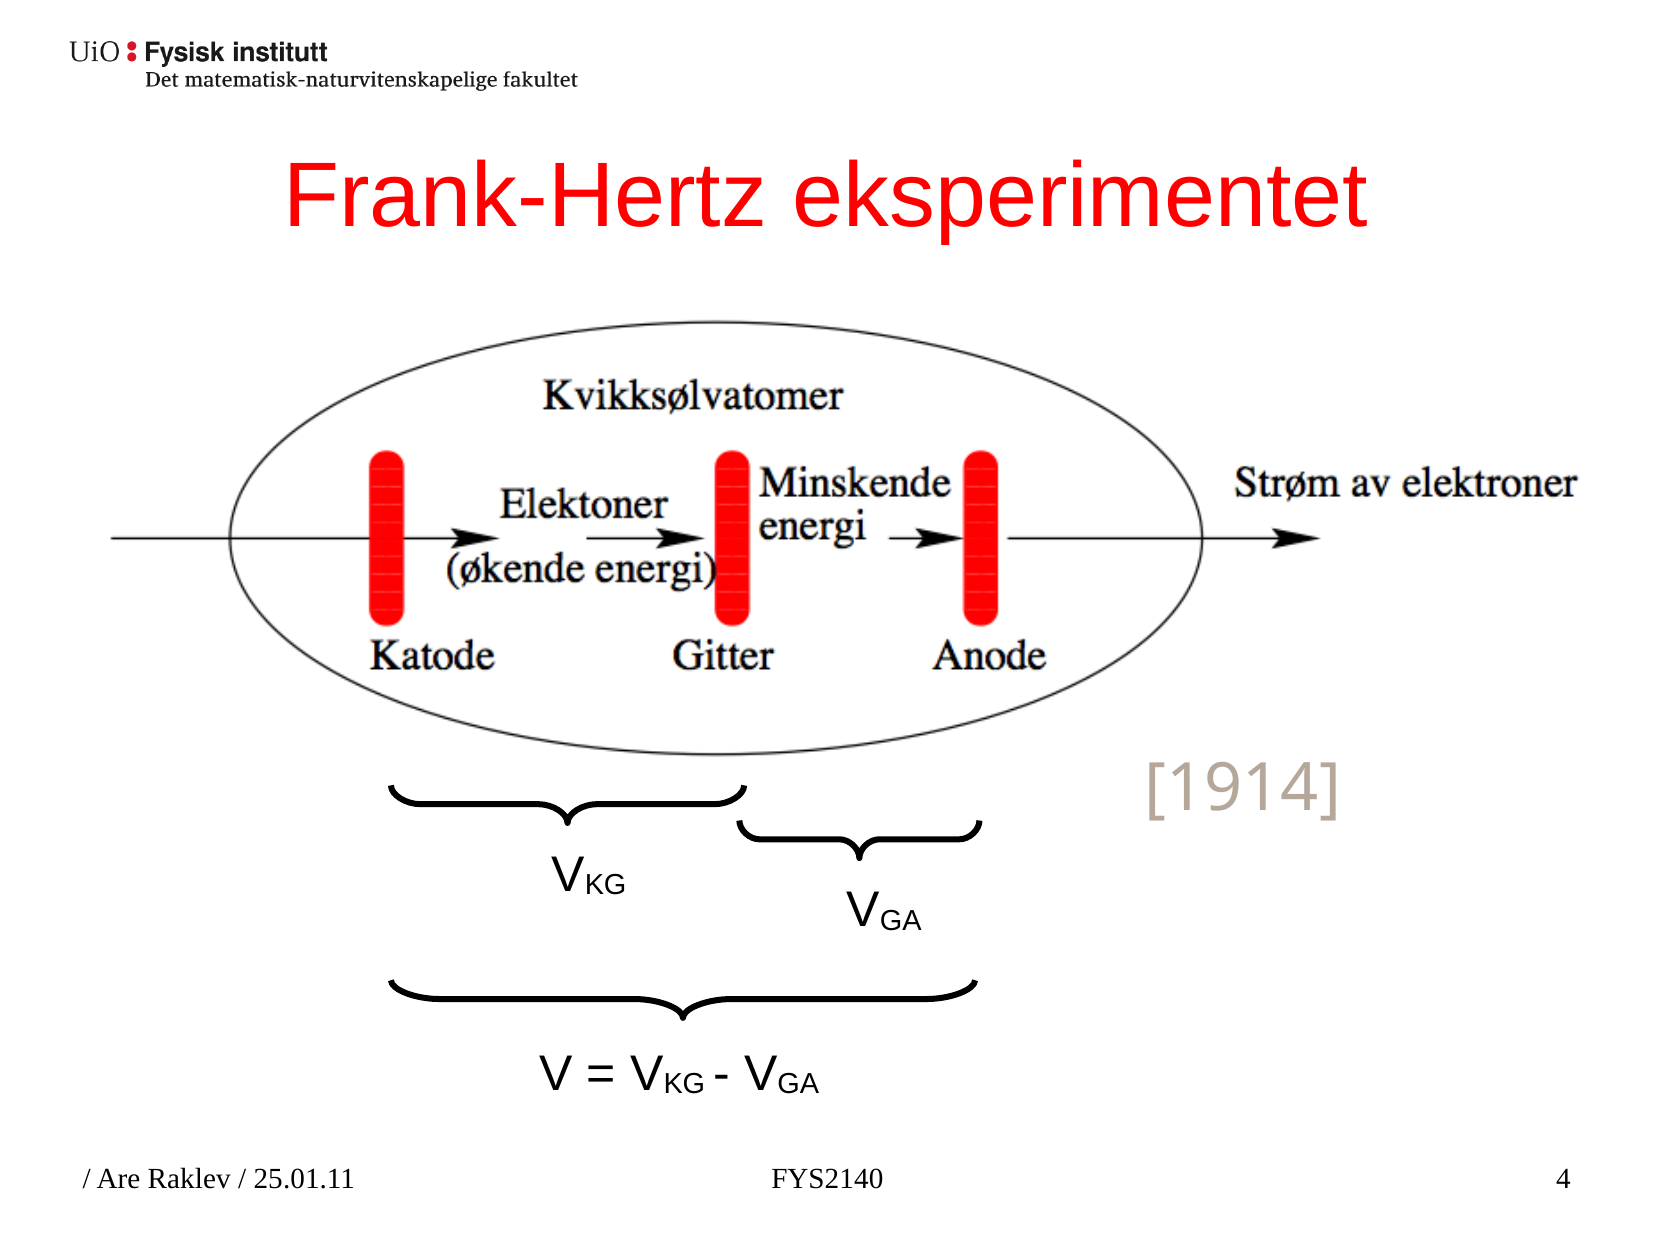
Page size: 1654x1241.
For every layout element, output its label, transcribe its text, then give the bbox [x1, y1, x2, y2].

picture [79, 292, 1622, 791]
picture [68, 37, 581, 93]
text_box [1914] [1105, 731, 1345, 822]
title Frank-Hertz eksperimentet [82, 90, 1571, 292]
text_box V = VKG - VGA [525, 1037, 863, 1126]
text_box VKG [536, 838, 650, 926]
text_box VGA [832, 874, 945, 962]
